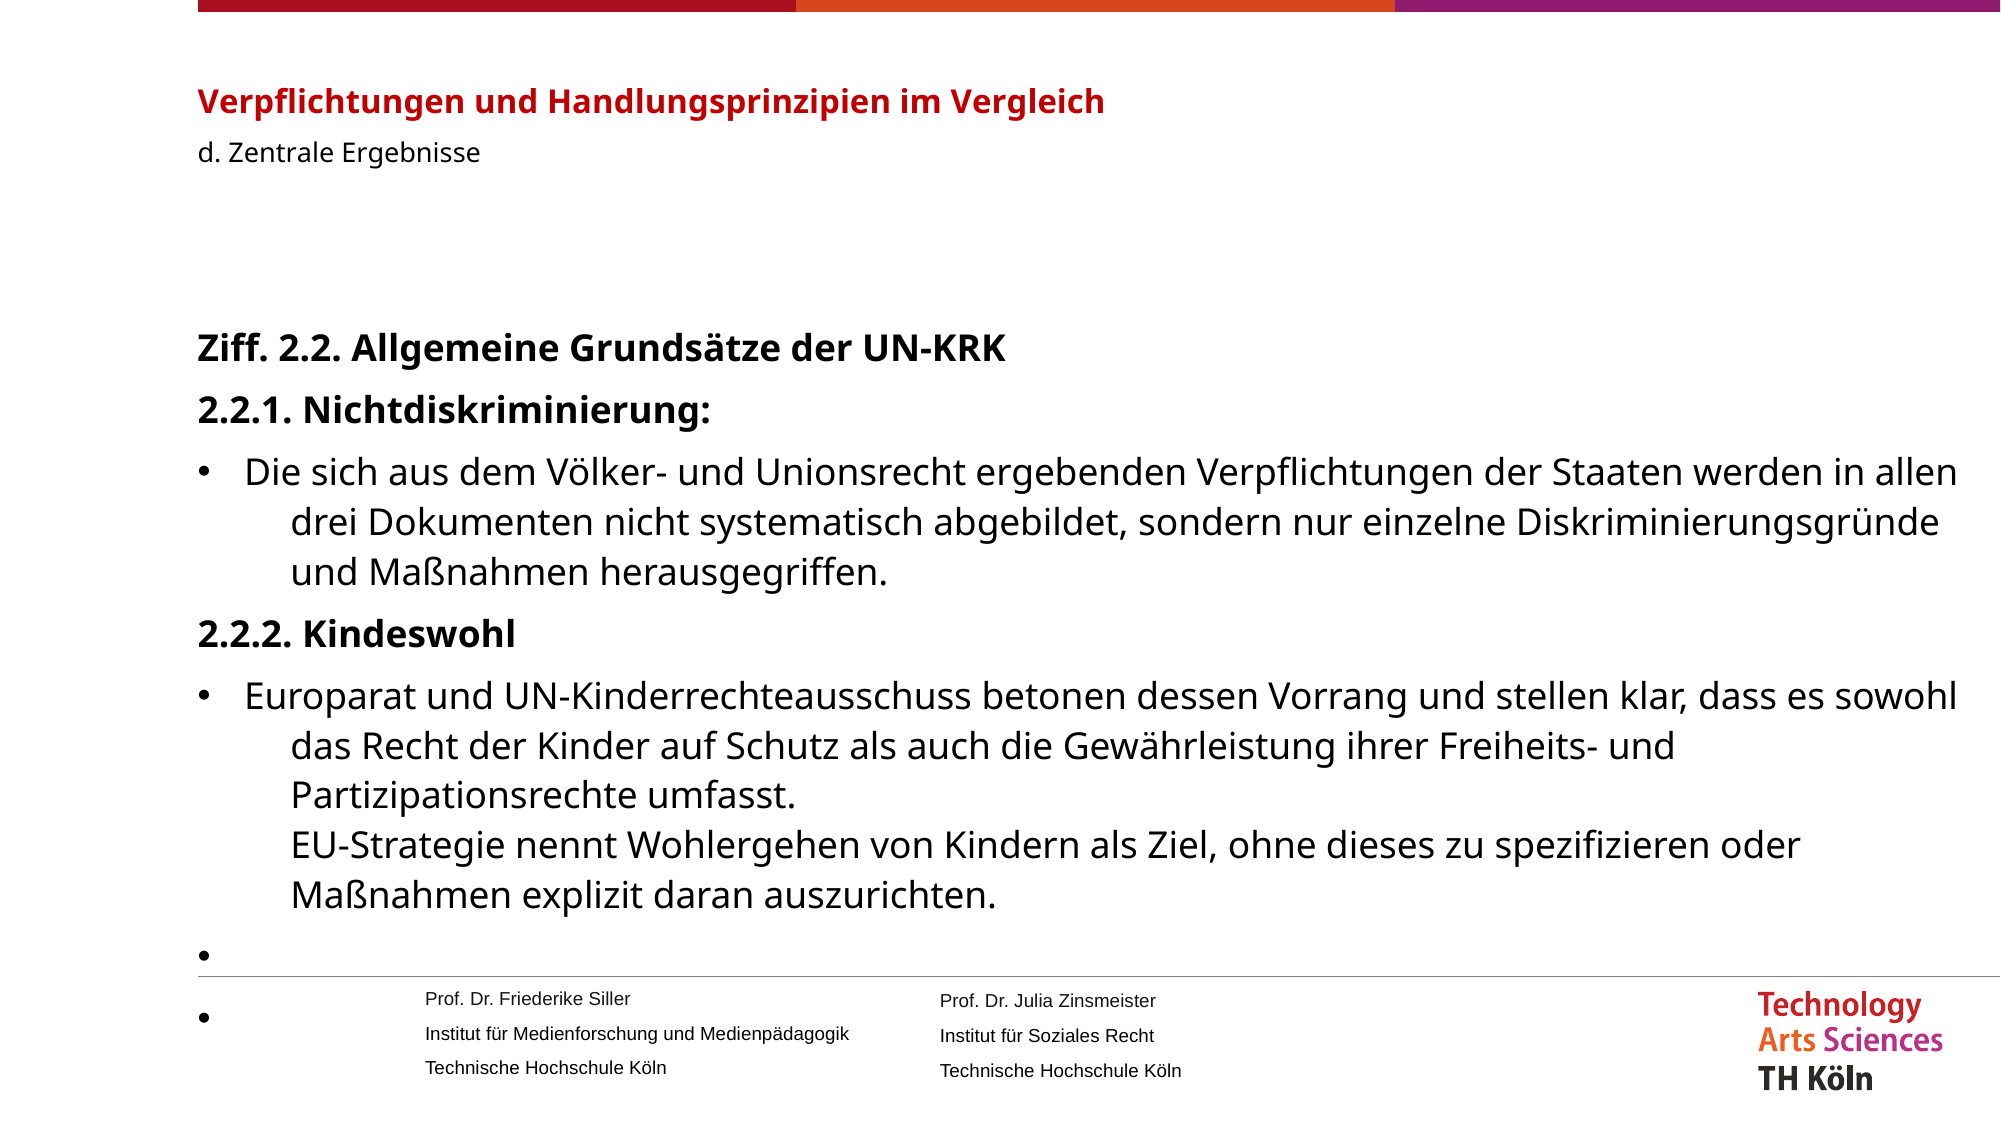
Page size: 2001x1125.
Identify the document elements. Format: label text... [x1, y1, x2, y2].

title Verpflichtungen und Handlungsprinzipien im Vergleich d. Zentrale Ergebnisse [197, 60, 1970, 209]
list Ziff. 2.2. Allgemeine Grundsätze der UN-KRK 2.2.1. Nichtdiskriminierung: Die sich aus dem Völker- und Unionsrecht ergebenden Verpflichtungen der Staaten werden in allen drei Dokumenten nicht systematisch abgebildet, sondern nur einzelne Diskriminierungsgründe und Maßnahmen herausgegriffen. 2.2.2. Kindeswohl Europarat und UN-Kinderrechteausschuss betonen dessen Vorrang und stellen klar, dass es sowohl das Recht der Kinder auf Schutz als auch die Gewährleistung ihrer Freiheits- und Partizipationsrechte umfasst. EU-Strategie nennt Wohlergehen von Kindern als Ziel, ohne dieses zu spezifizieren oder Maßnahmen explizit daran auszurichten. [197, 262, 1970, 917]
